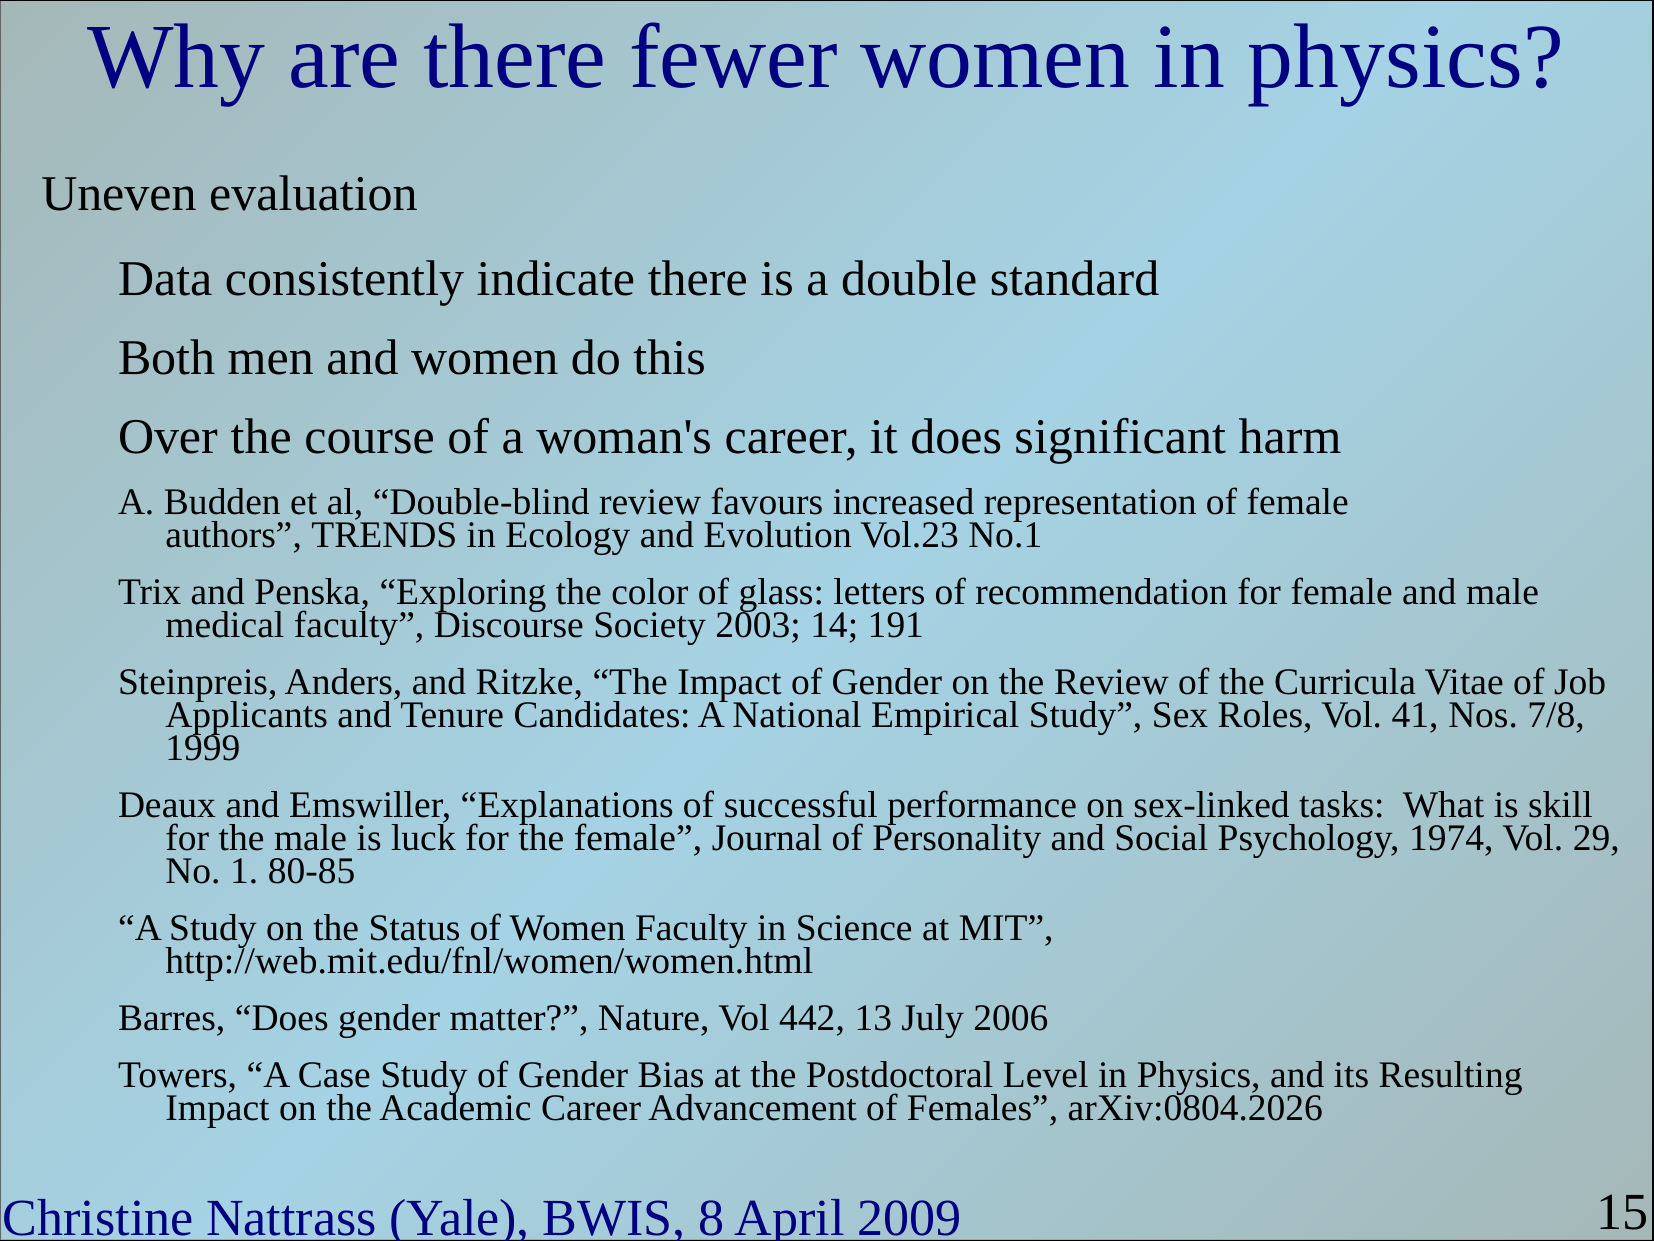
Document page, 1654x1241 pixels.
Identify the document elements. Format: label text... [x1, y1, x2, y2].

title Why are there fewer women in physics? [82, 0, 1571, 126]
list Uneven evaluation Data consistently indicate there is a double standard Both men and women do this Over the course of a woman's career, it does significant harm A. Budden et al, “Double-blind review favours increased representation of female authors”, TRENDS in Ecology and Evolution Vol.23 No.1 Trix and Penska, “Exploring the color of glass: letters of recommendation for female and male medical faculty”, Discourse Society 2003; 14; 191 Steinpreis, Anders, and Ritzke, “The Impact of Gender on the Review of the Curricula Vitae of Job Applicants and Tenure Candidates: A National Empirical Study”, Sex Roles, Vol. 41, Nos. 7/8, 1999 Deaux and Emswiller, “Explanations of successful performance on sex-linked tasks: What is skill for the male is luck for the female”, Journal of Personality and Social Psychology, 1974, Vol. 29, No. 1. 80-85 “A Study on the Status of Women Faculty in Science at MIT”, http://web.mit.edu/fnl/women/women.html Barres, “Does gender matter?”, Nature, Vol 442, 13 July 2006 Towers, “A Case Study of Gender Bias at the Postdoctoral Level in Physics, and its Resulting Impact on the Academic Career Advancement of Females”, arXiv:0804.2026 [23, 166, 1637, 1128]
